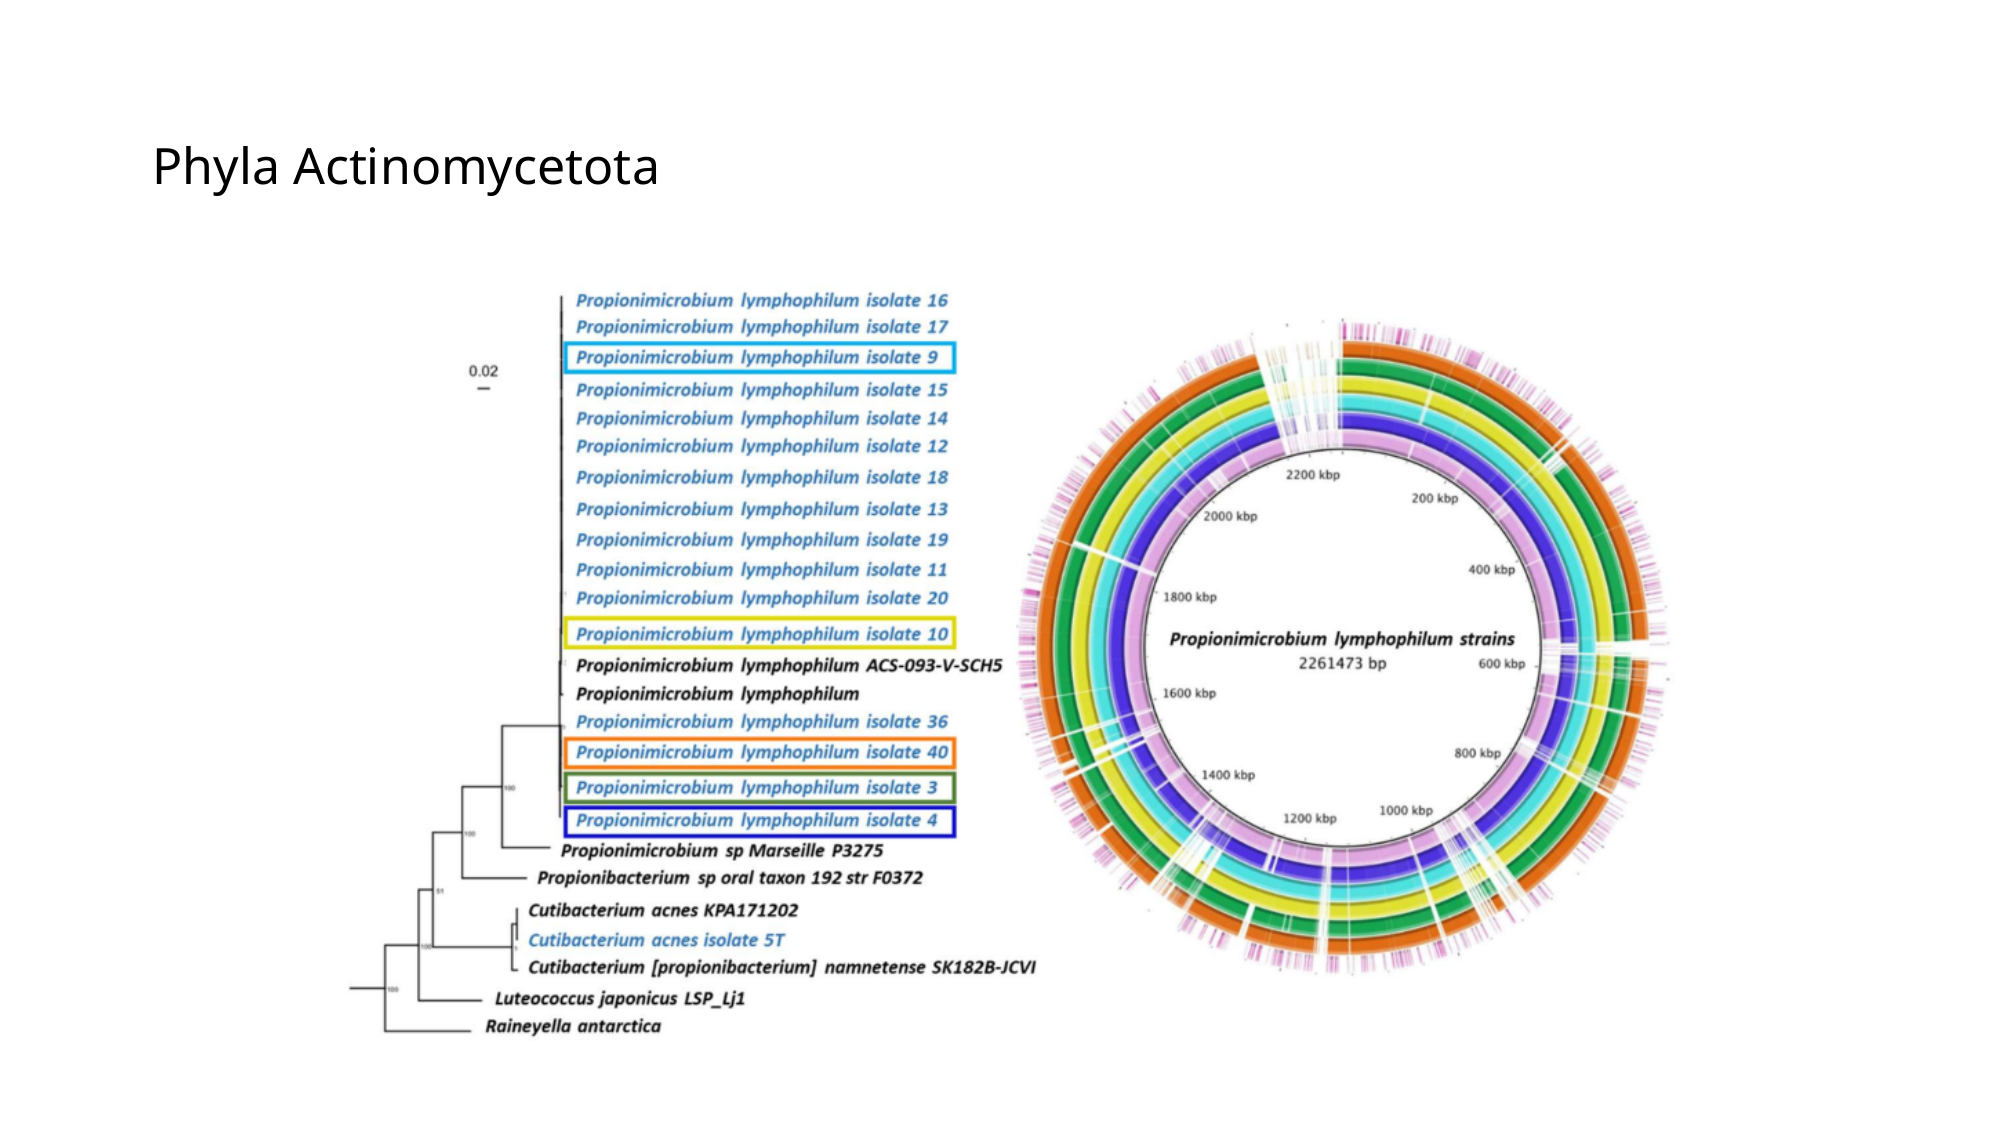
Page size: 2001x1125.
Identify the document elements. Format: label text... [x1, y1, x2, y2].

title Phyla Actinomycetota [137, 59, 1863, 278]
picture [305, 236, 1718, 1064]
